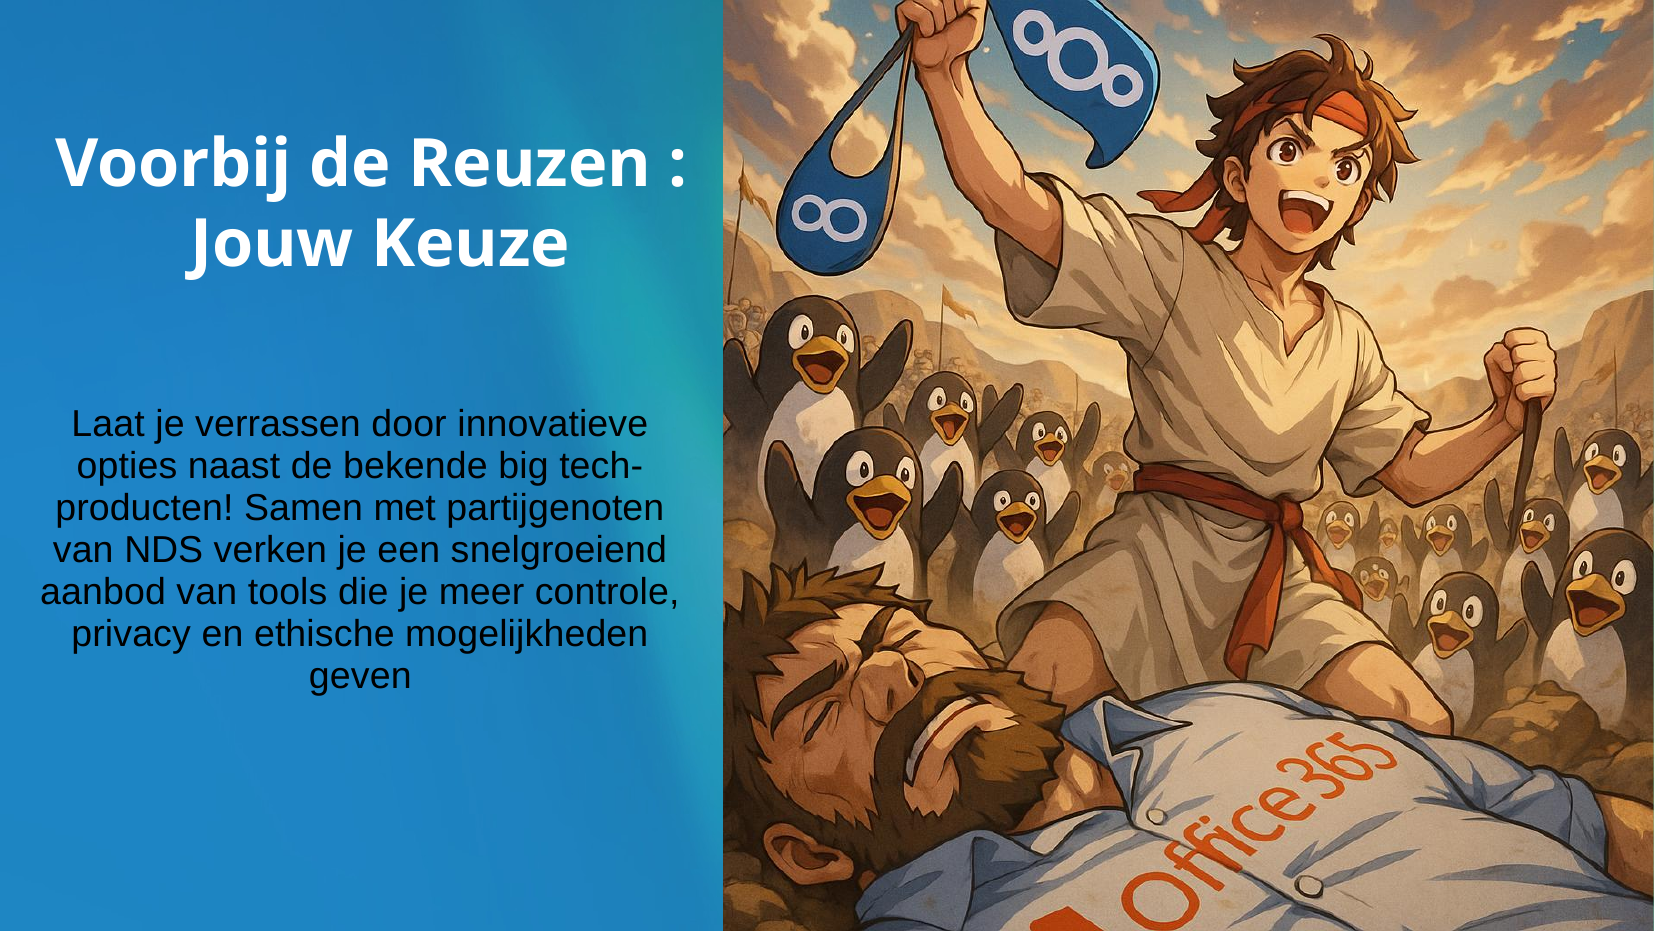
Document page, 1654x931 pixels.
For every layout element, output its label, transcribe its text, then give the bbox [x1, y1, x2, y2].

text_box Laat je verrassen door innovatieve opties naast de bekende big tech-producten! Samen met partijgenoten van NDS verken je een snelgroeiend aanbod van tools die je meer controle, privacy en ethische mogelijkheden geven [8, 395, 713, 705]
text_box Voorbij de Reuzen : Jouw Keuze [37, 112, 723, 387]
picture [0, 0, 1654, 931]
